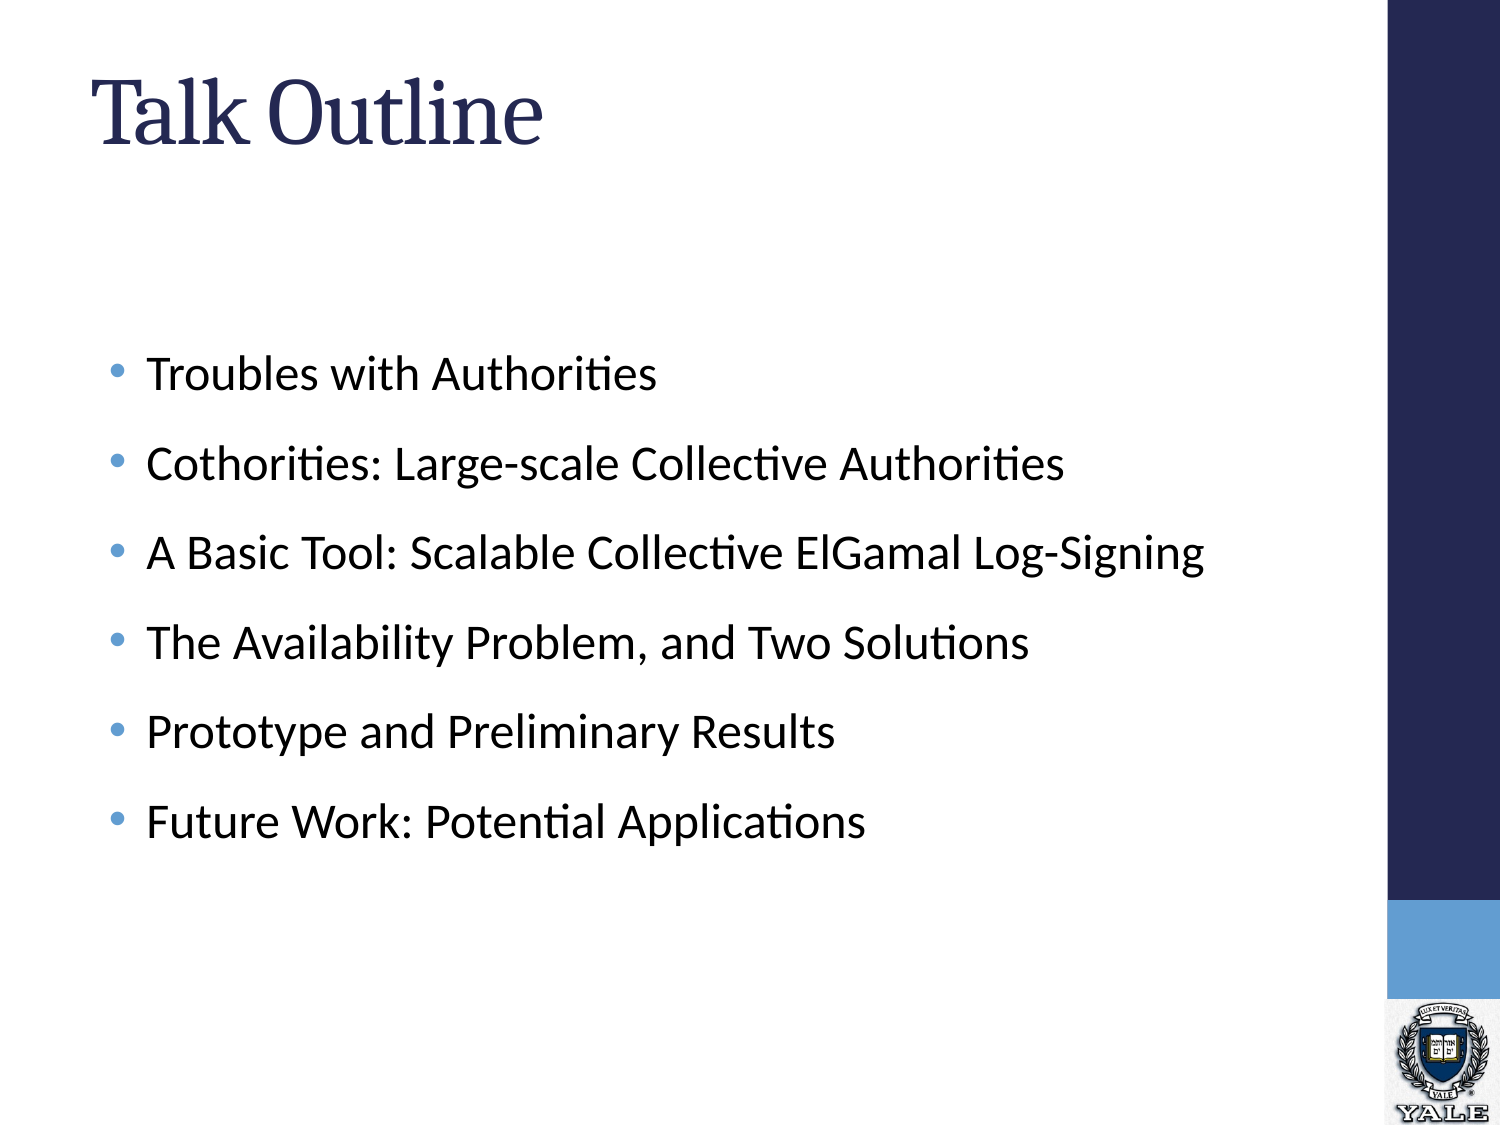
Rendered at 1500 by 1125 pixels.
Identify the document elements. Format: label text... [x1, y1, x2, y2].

title Talk Outline [75, 12, 1325, 200]
list Troubles with Authorities Cothorities: Large-scale Collective Authorities A Basic Tool: Scalable Collective ElGamal Log-Signing The Availability Problem, and Two Solutions Prototype and Preliminary Results Future Work: Potential Applications [75, 200, 1325, 1063]
picture [1384, 999, 1500, 1125]
